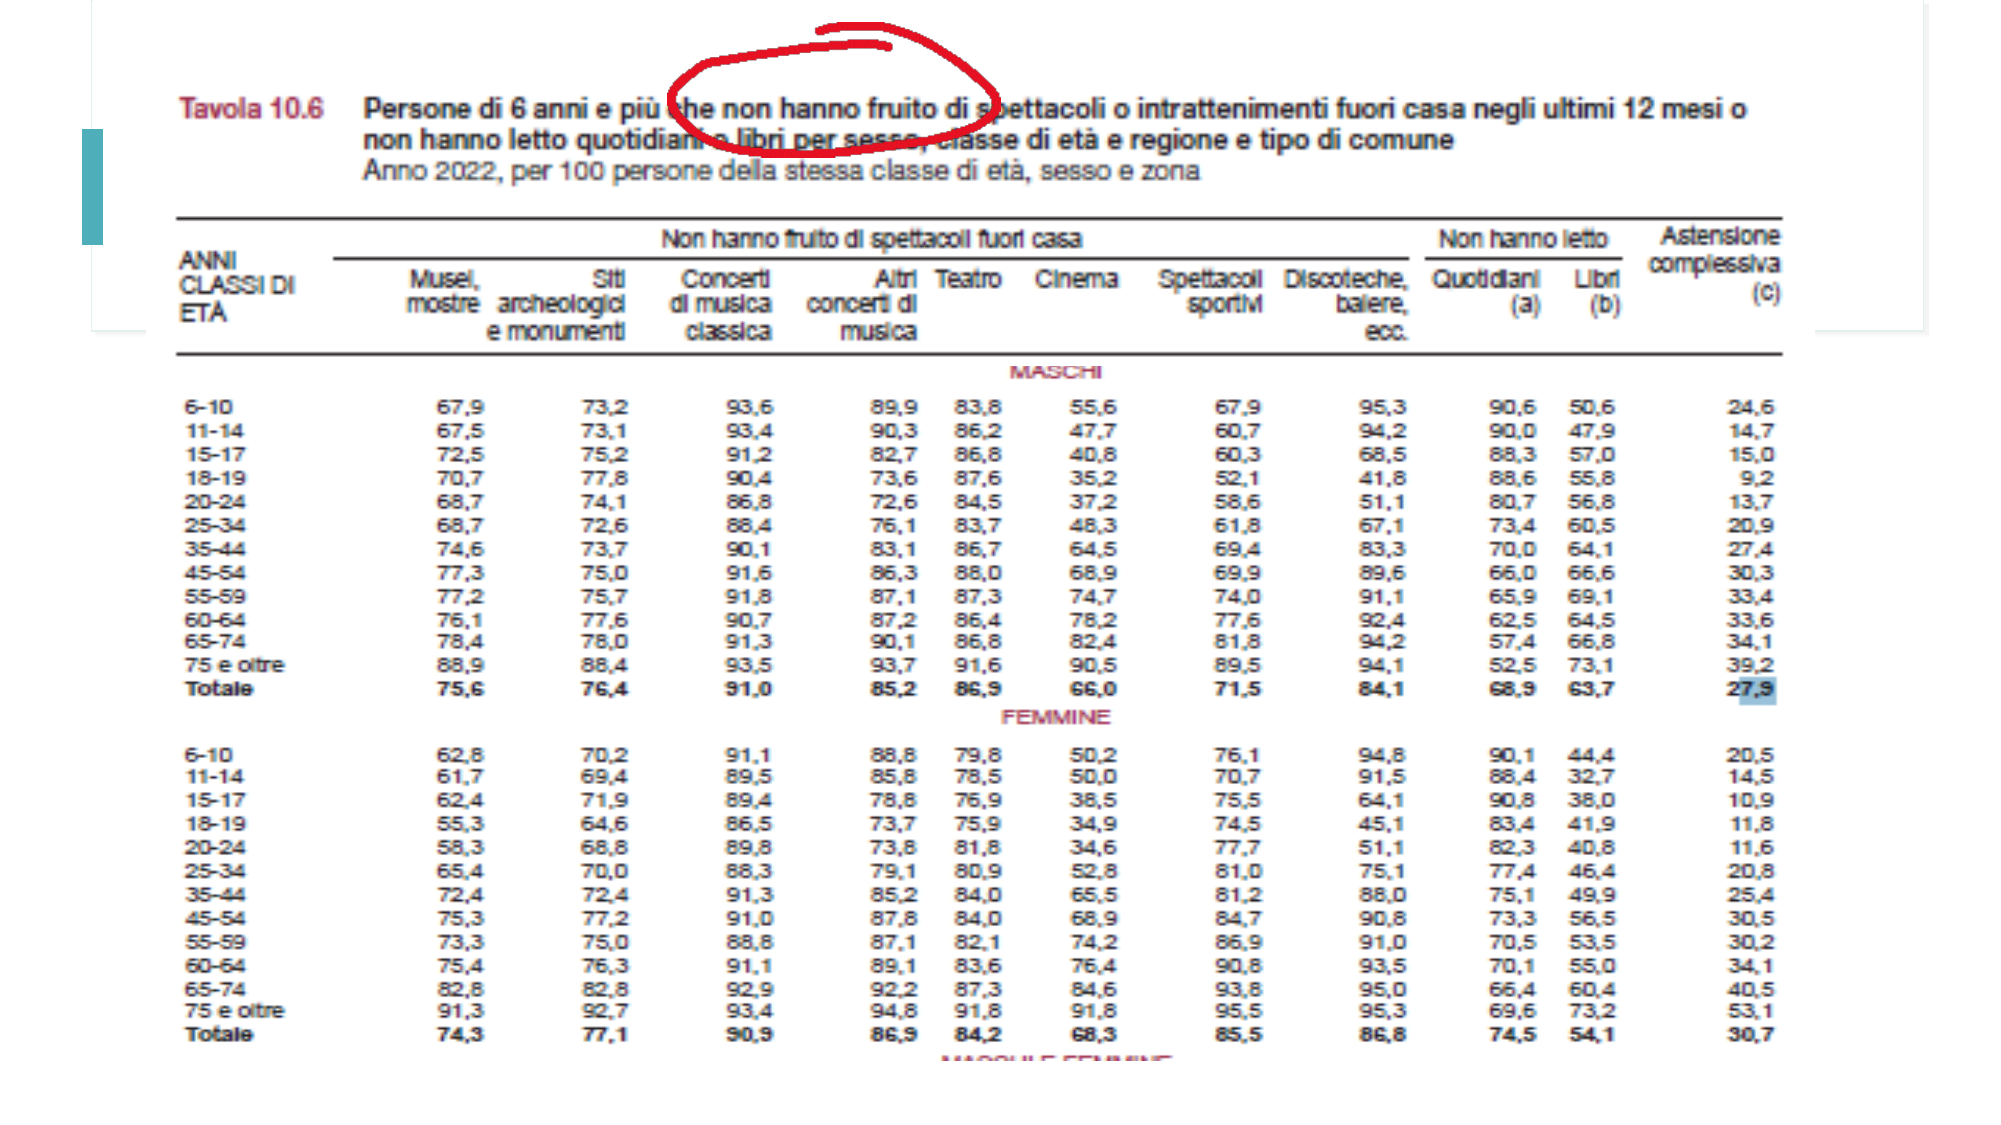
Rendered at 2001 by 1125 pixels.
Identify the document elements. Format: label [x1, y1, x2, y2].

picture [146, 22, 1815, 1061]
